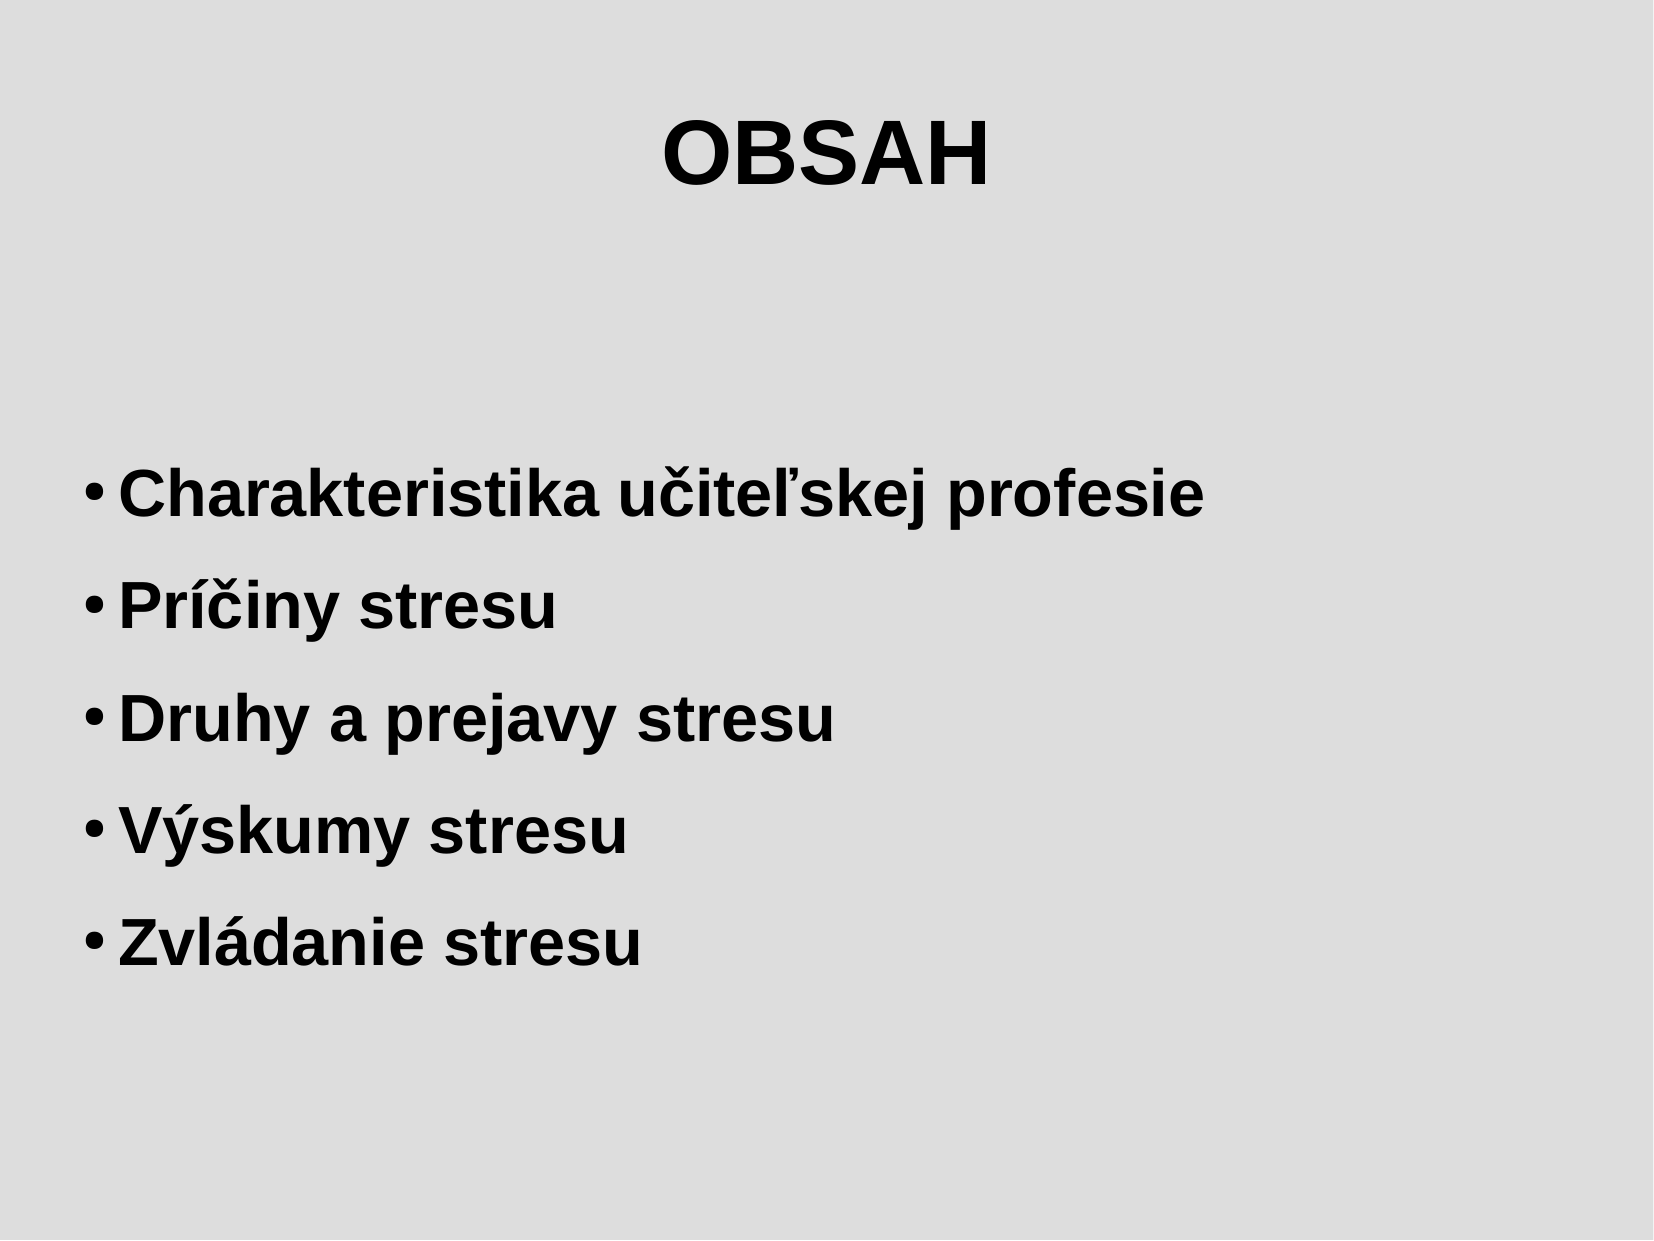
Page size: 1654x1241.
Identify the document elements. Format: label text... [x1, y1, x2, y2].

subtitle Charakteristika učiteľskej profesie Príčiny stresu Druhy a prejavy stresu Výskumy stresu Zvládanie stresu [82, 290, 1571, 1109]
title OBSAH [82, 49, 1571, 257]
